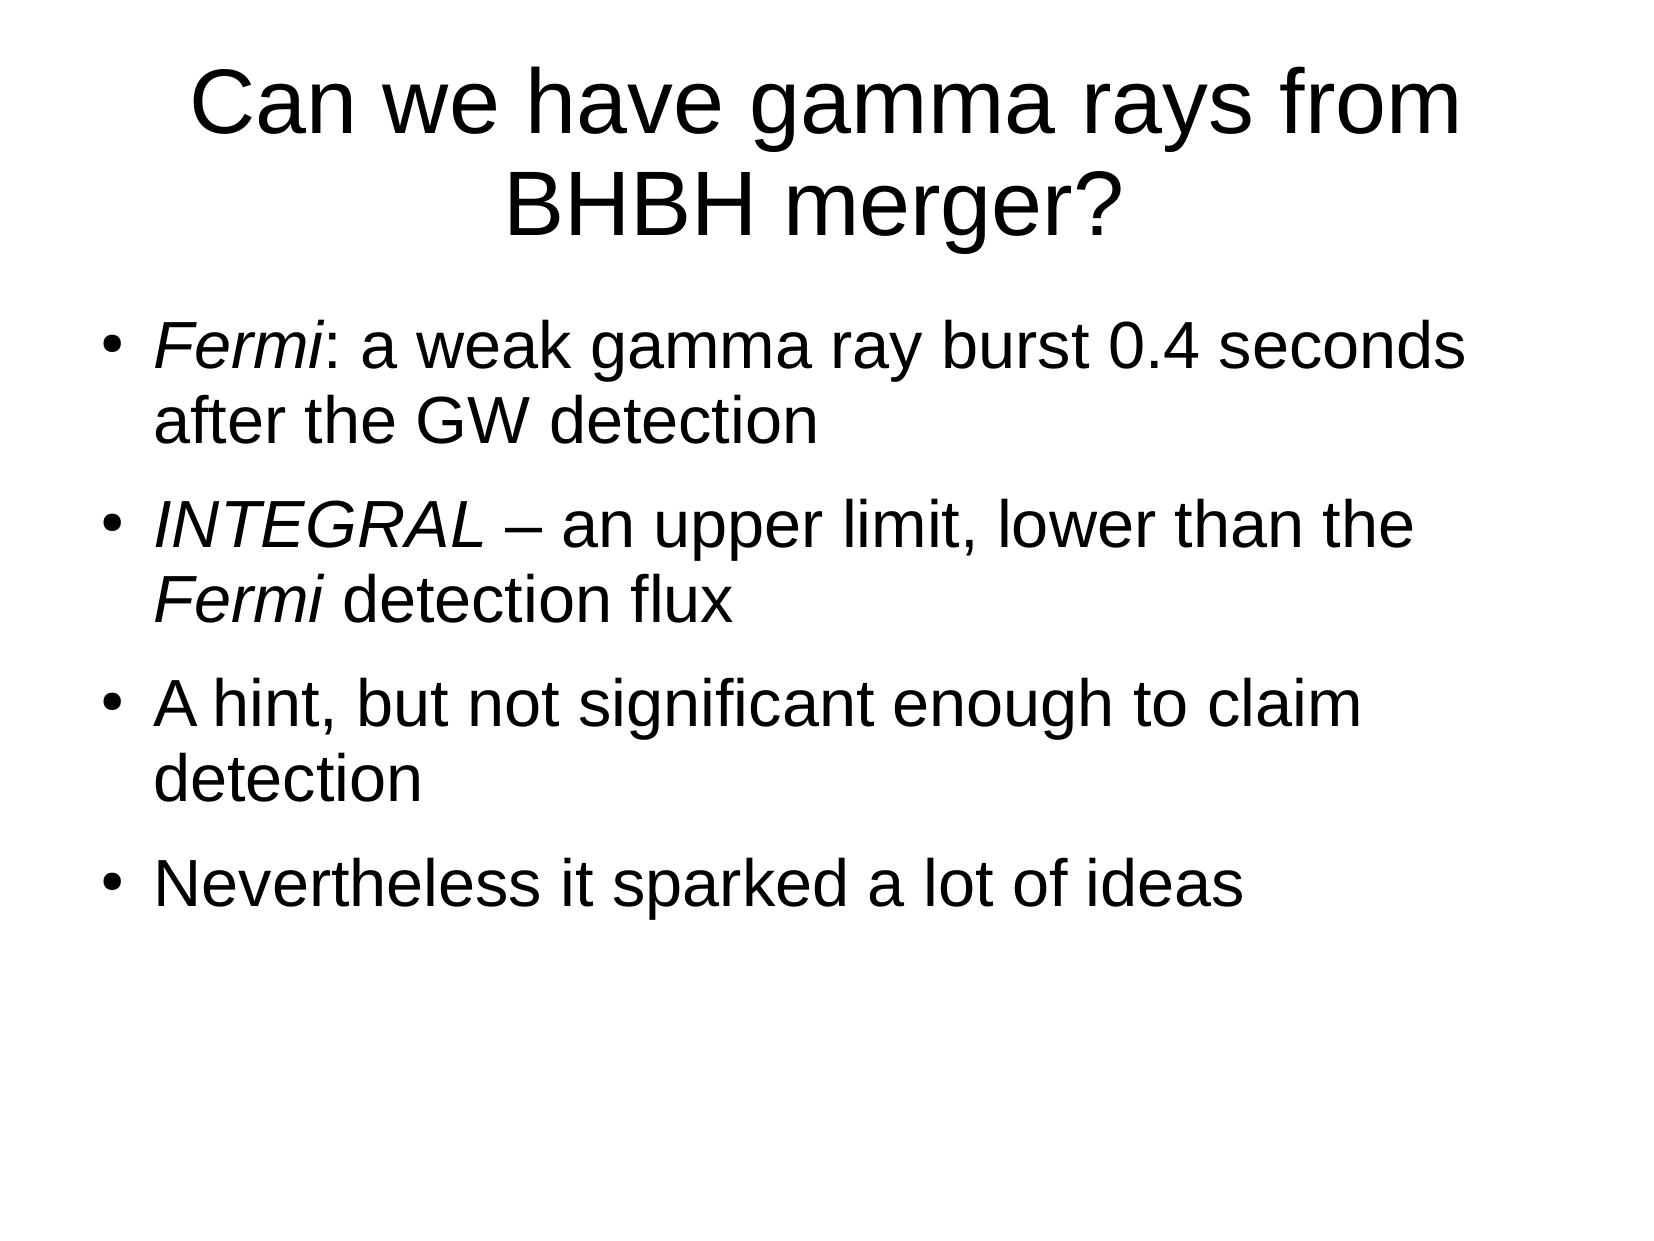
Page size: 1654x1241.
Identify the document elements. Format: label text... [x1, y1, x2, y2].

list Fermi: a weak gamma ray burst 0.4 seconds after the GW detection INTEGRAL – an upper limit, lower than the Fermi detection flux A hint, but not significant enough to claim detection Nevertheless it sparked a lot of ideas [82, 308, 1571, 1028]
title Can we have gamma rays from BHBH merger? [82, 49, 1571, 257]
